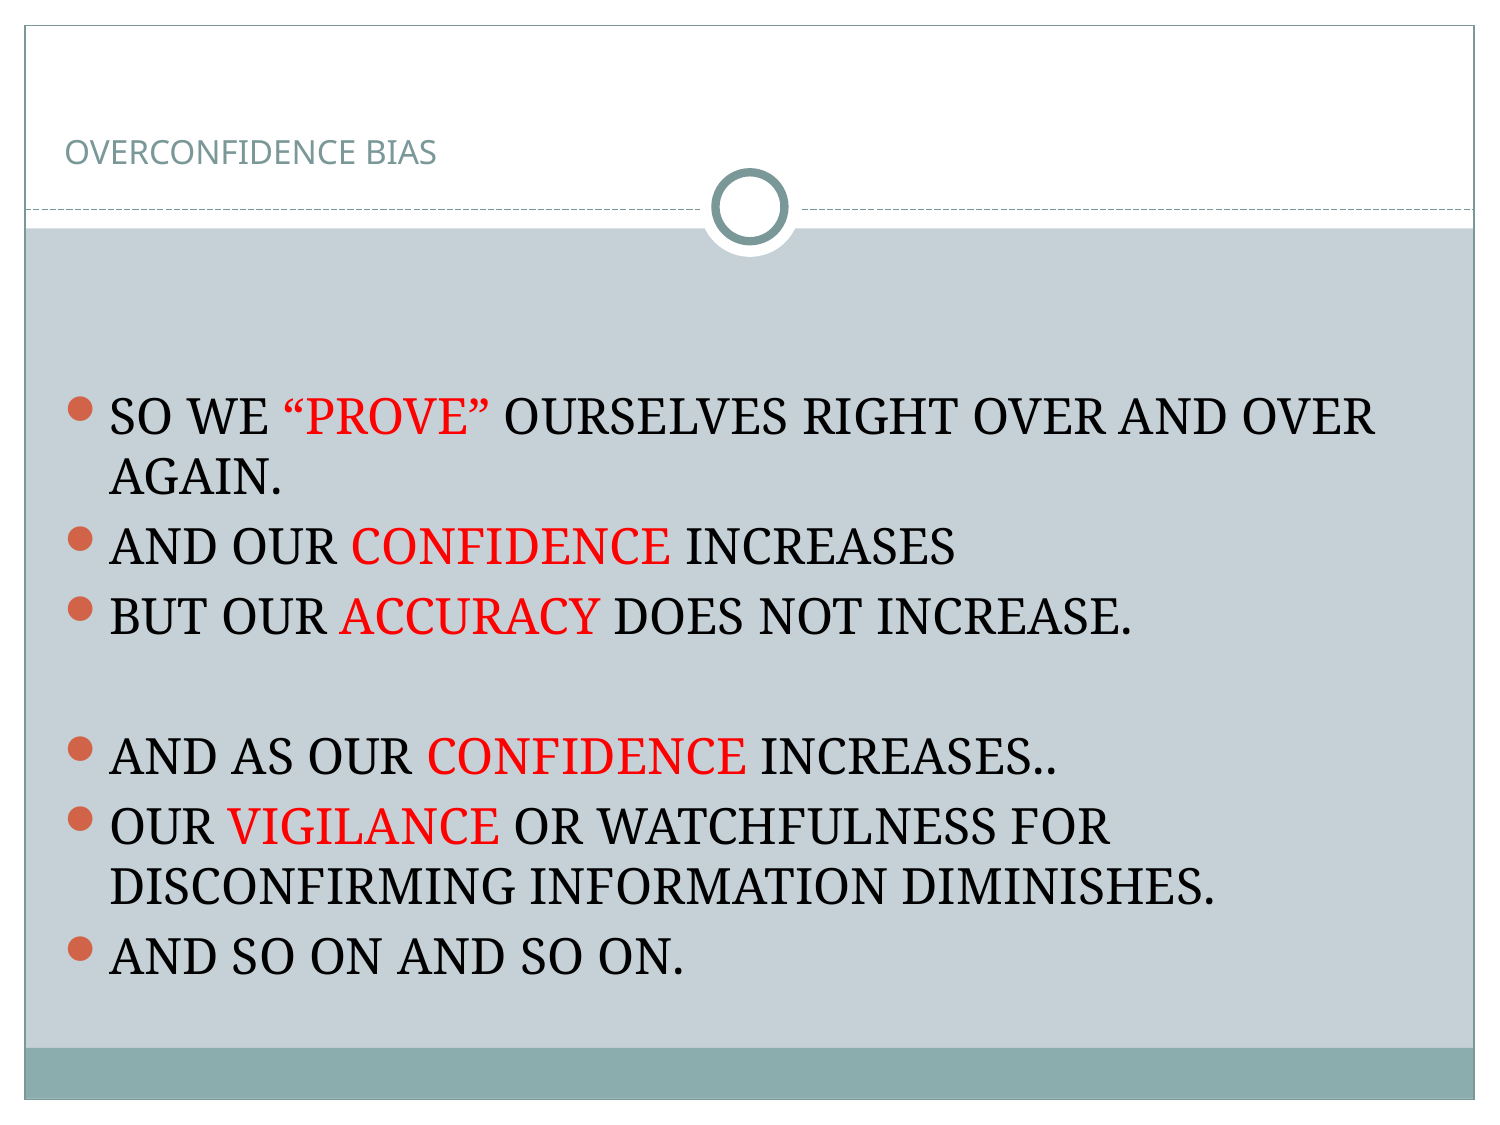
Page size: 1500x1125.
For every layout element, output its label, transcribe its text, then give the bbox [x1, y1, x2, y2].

title OVERCONFIDENCE BIAS [49, 37, 1450, 219]
list SO WE “PROVE” OURSELVES RIGHT OVER AND OVER AGAIN. AND OUR CONFIDENCE INCREASES BUT OUR ACCURACY DOES NOT INCREASE. AND AS OUR CONFIDENCE INCREASES.. OUR VIGILANCE OR WATCHFULNESS FOR DISCONFIRMING INFORMATION DIMINISHES. AND SO ON AND SO ON. [49, 299, 1450, 1092]
